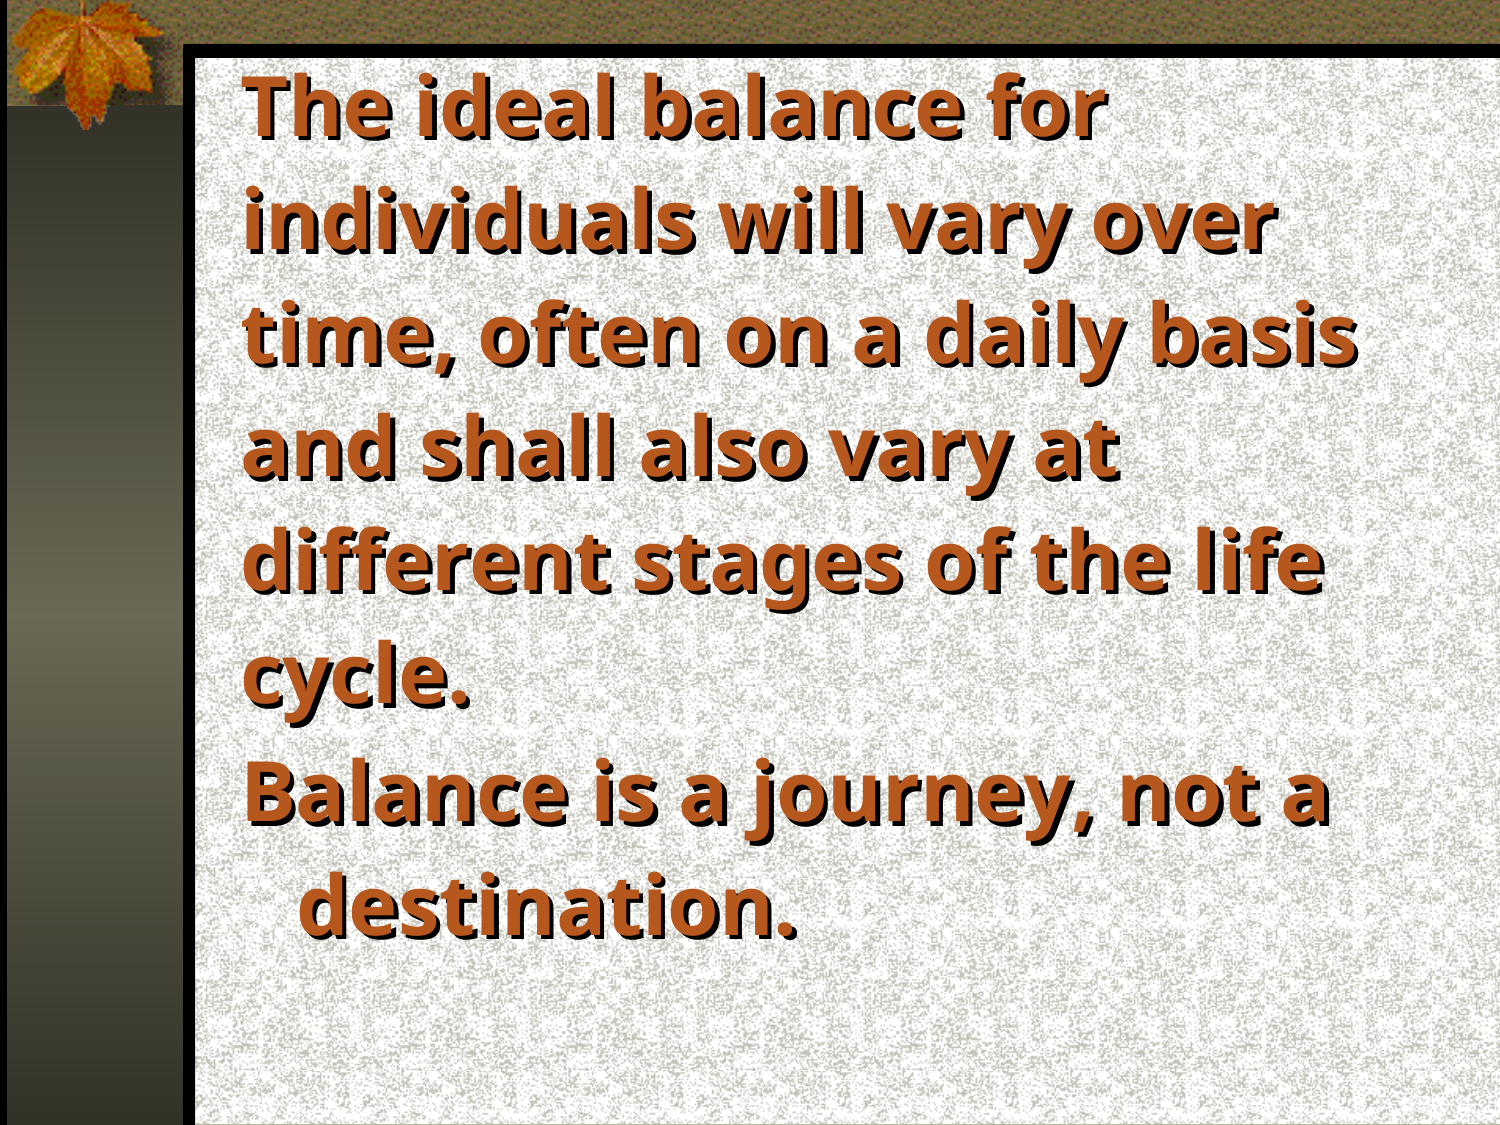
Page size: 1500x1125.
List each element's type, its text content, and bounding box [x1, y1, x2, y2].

list Balance is a journey, not a destination. [225, 724, 1500, 1063]
picture [7, 0, 1500, 130]
picture [196, 58, 1500, 1124]
title The ideal balance for individuals will vary over time, often on a daily basis and shall also vary at different stages of the life cycle. [224, 78, 1463, 697]
